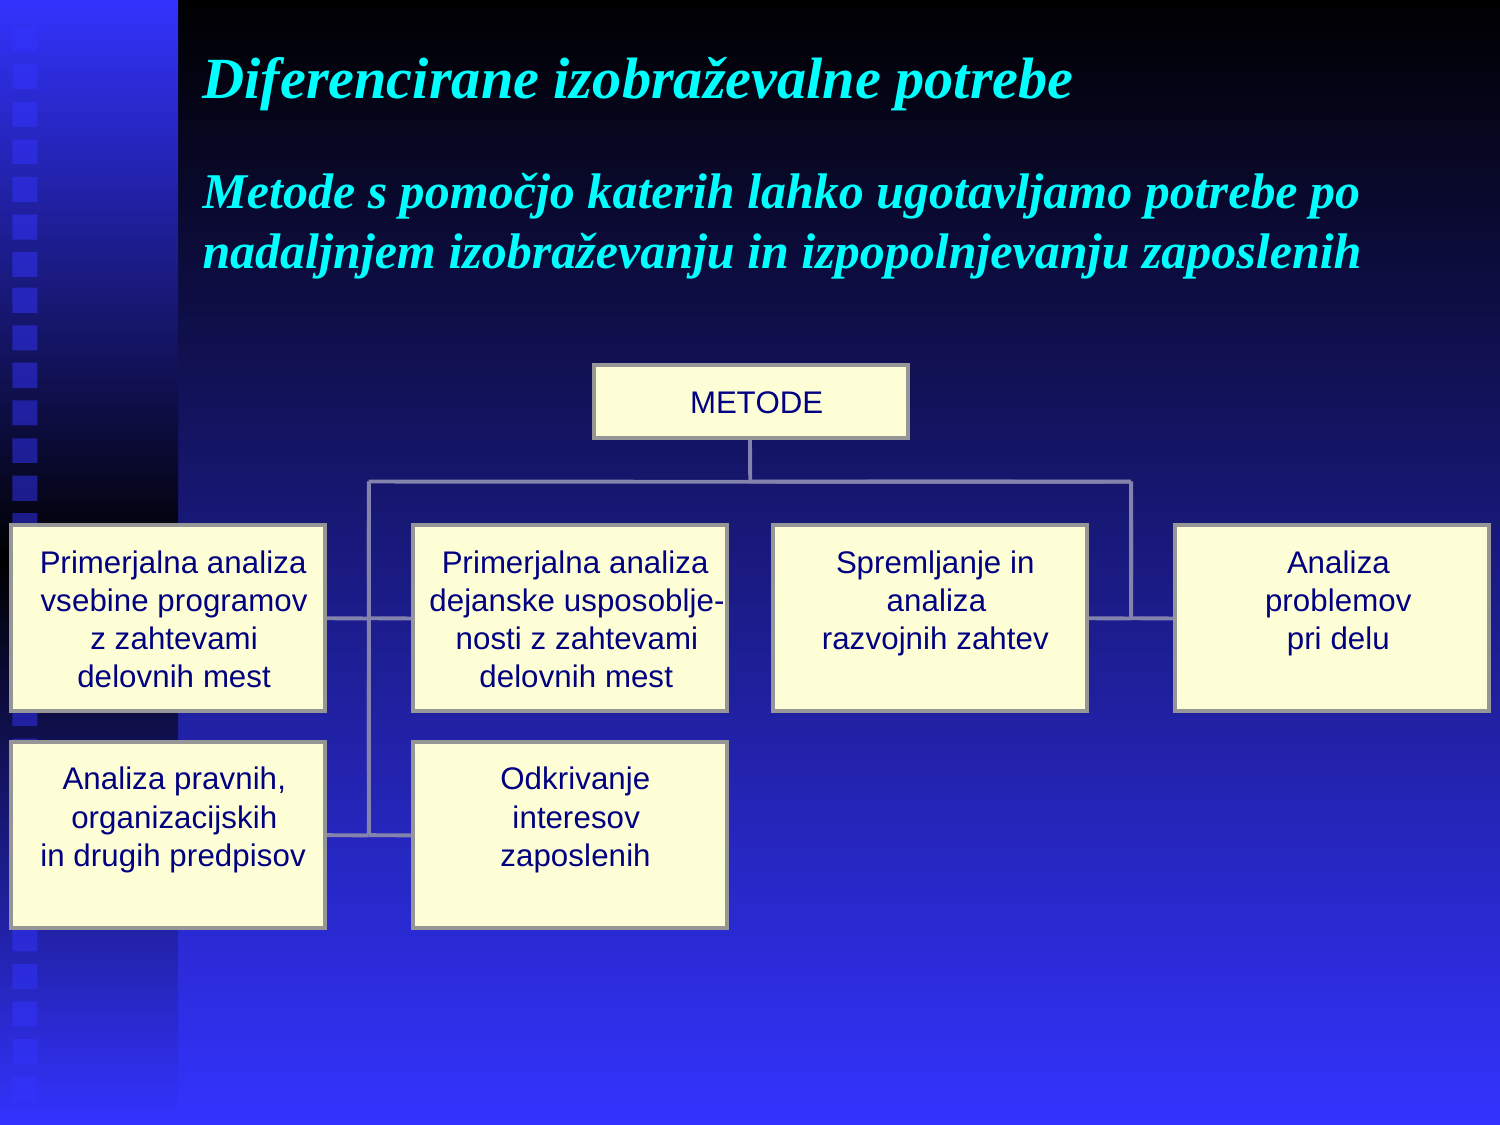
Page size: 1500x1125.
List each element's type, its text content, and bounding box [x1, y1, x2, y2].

text_box Analiza pravnih, [62, 758, 287, 797]
text_box interesov [512, 796, 641, 835]
text_box razvojnih zahtev [821, 618, 1050, 656]
text_box [13, 527, 323, 709]
text_box zaposlenih [500, 835, 651, 873]
text_box nosti z zahtevami [455, 618, 699, 656]
text_box Spremljanje in [836, 542, 1036, 580]
text_box Primerjalna analiza [441, 542, 710, 580]
text_box pri delu [1286, 618, 1391, 656]
title Metode s pomočjo katerih lahko ugotavljamo potrebe po nadaljnjem izobraževanju in izpopolnjevanju zaposlenih [187, 137, 1500, 301]
text_box [415, 527, 725, 709]
text_box dejanske usposoblje- [429, 580, 725, 618]
text_box organizacijskih [71, 796, 278, 835]
text_box delovnih mest [479, 656, 674, 694]
text_box [1177, 527, 1487, 709]
text_box METODE [689, 382, 824, 420]
text_box Odkrivanje [500, 758, 651, 797]
text_box delovnih mest [77, 656, 272, 694]
text_box [596, 367, 906, 436]
text_box vsebine programov [40, 580, 309, 618]
text_box [13, 744, 323, 926]
text_box analiza [886, 580, 987, 618]
text_box Analiza [1286, 542, 1391, 580]
text_box Diferencirane izobraževalne potrebe [187, 37, 1463, 113]
text_box problemov [1264, 580, 1412, 618]
text_box Primerjalna analiza [39, 542, 308, 580]
text_box [775, 527, 1085, 709]
text_box in drugih predpisov [40, 835, 307, 873]
text_box [415, 744, 725, 926]
text_box z zahtevami [90, 618, 259, 656]
